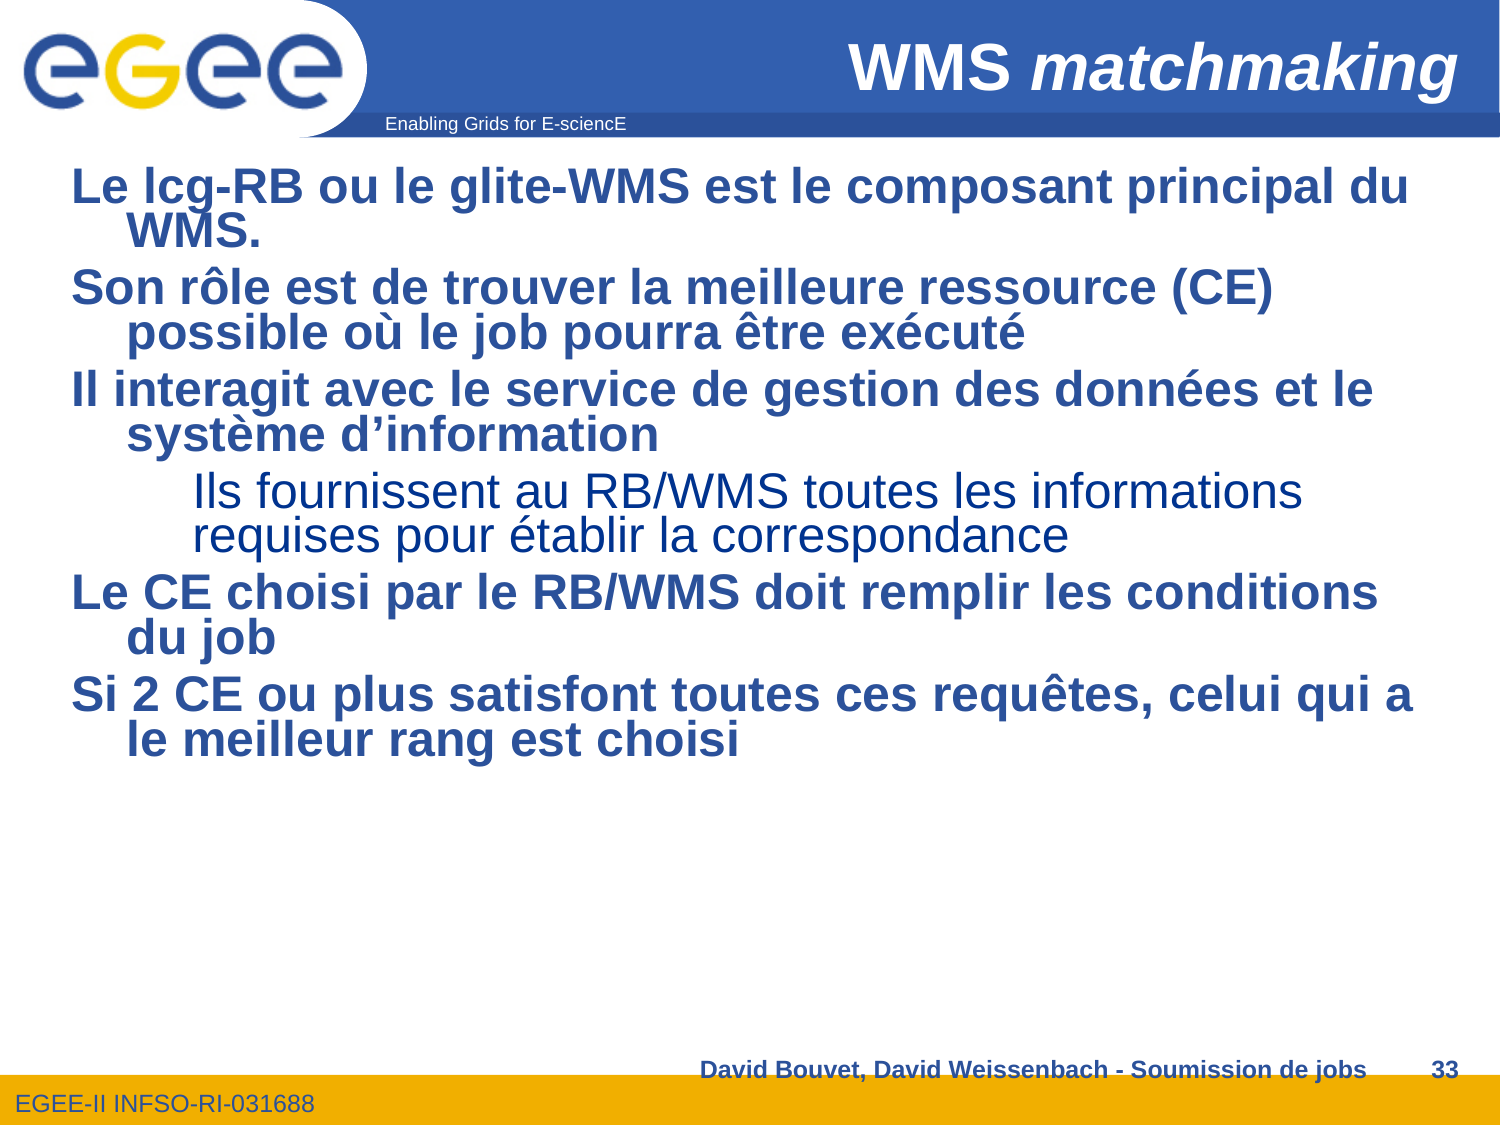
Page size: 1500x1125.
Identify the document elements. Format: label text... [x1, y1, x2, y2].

list Le lcg-RB ou le glite-WMS est le composant principal du WMS. Son rôle est de trouver la meilleure ressource (CE) possible où le job pourra être exécuté Il interagit avec le service de gestion des données et le système d’information Ils fournissent au RB/WMS toutes les informations requises pour établir la correspondance Le CE choisi par le RB/WMS doit remplir les conditions du job Si 2 CE ou plus satisfont toutes ces requêtes, celui qui a le meilleur rang est choisi [56, 159, 1466, 1051]
title WMS matchmaking [369, 8, 1475, 126]
picture [18, 30, 349, 112]
